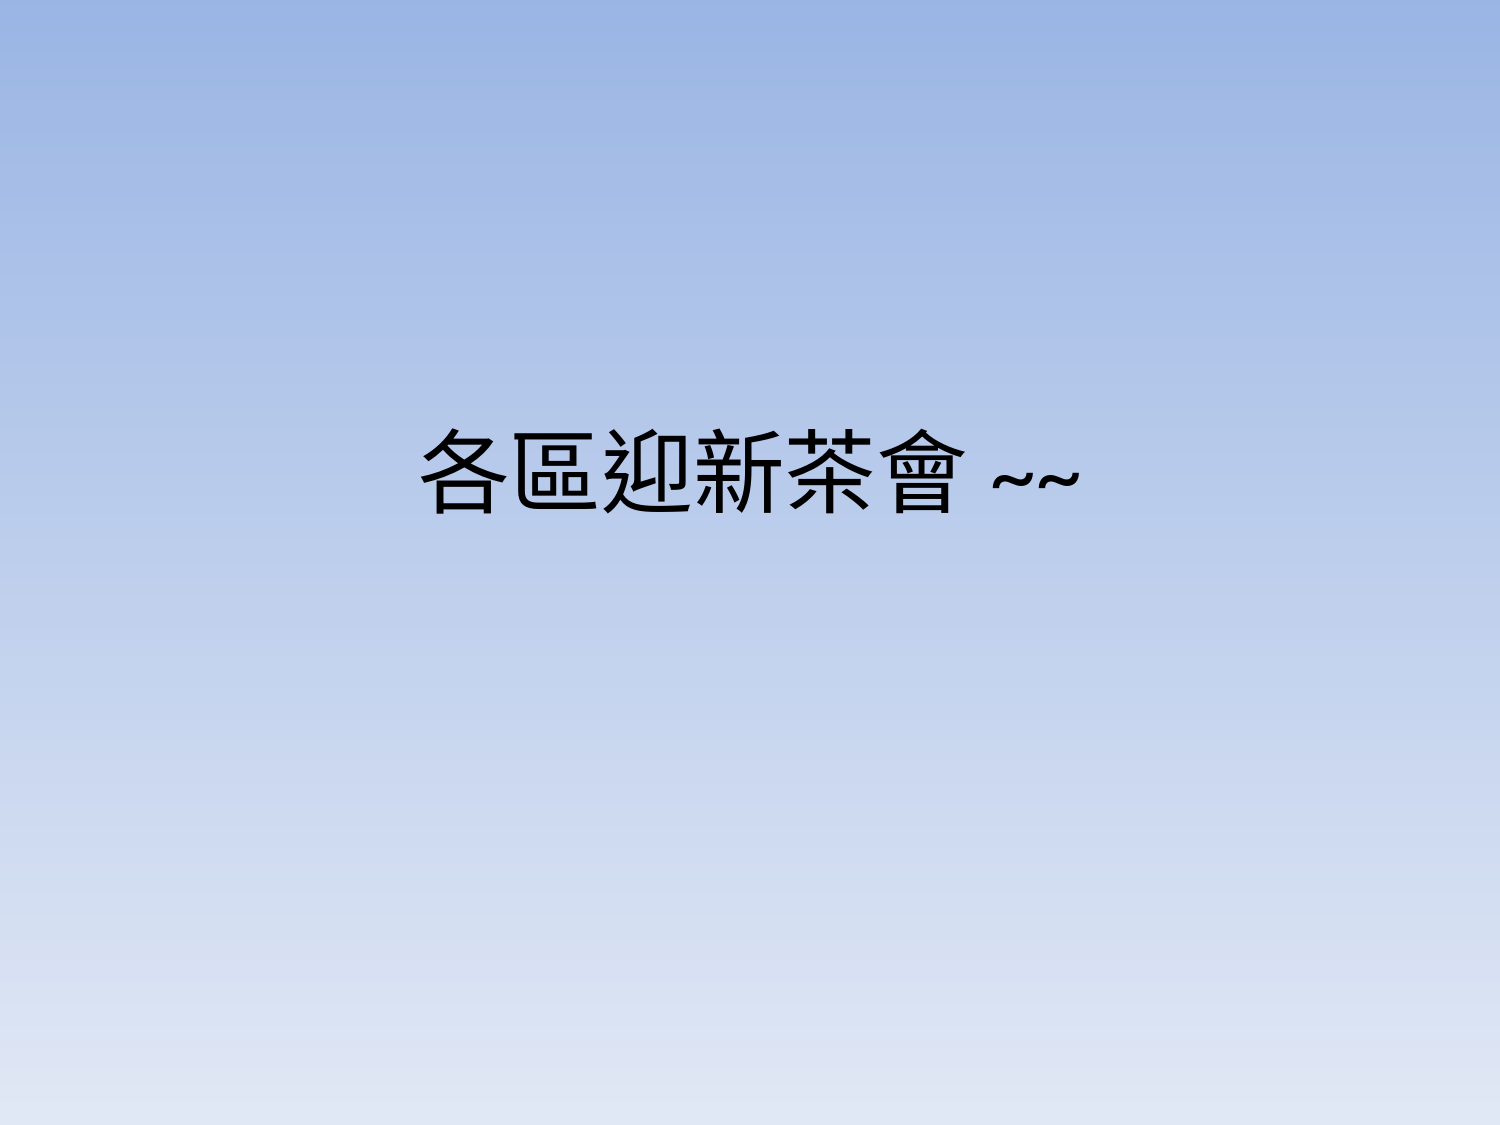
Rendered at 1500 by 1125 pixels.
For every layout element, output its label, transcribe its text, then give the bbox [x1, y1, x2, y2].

title 各區迎新茶會~~ [112, 349, 1388, 591]
